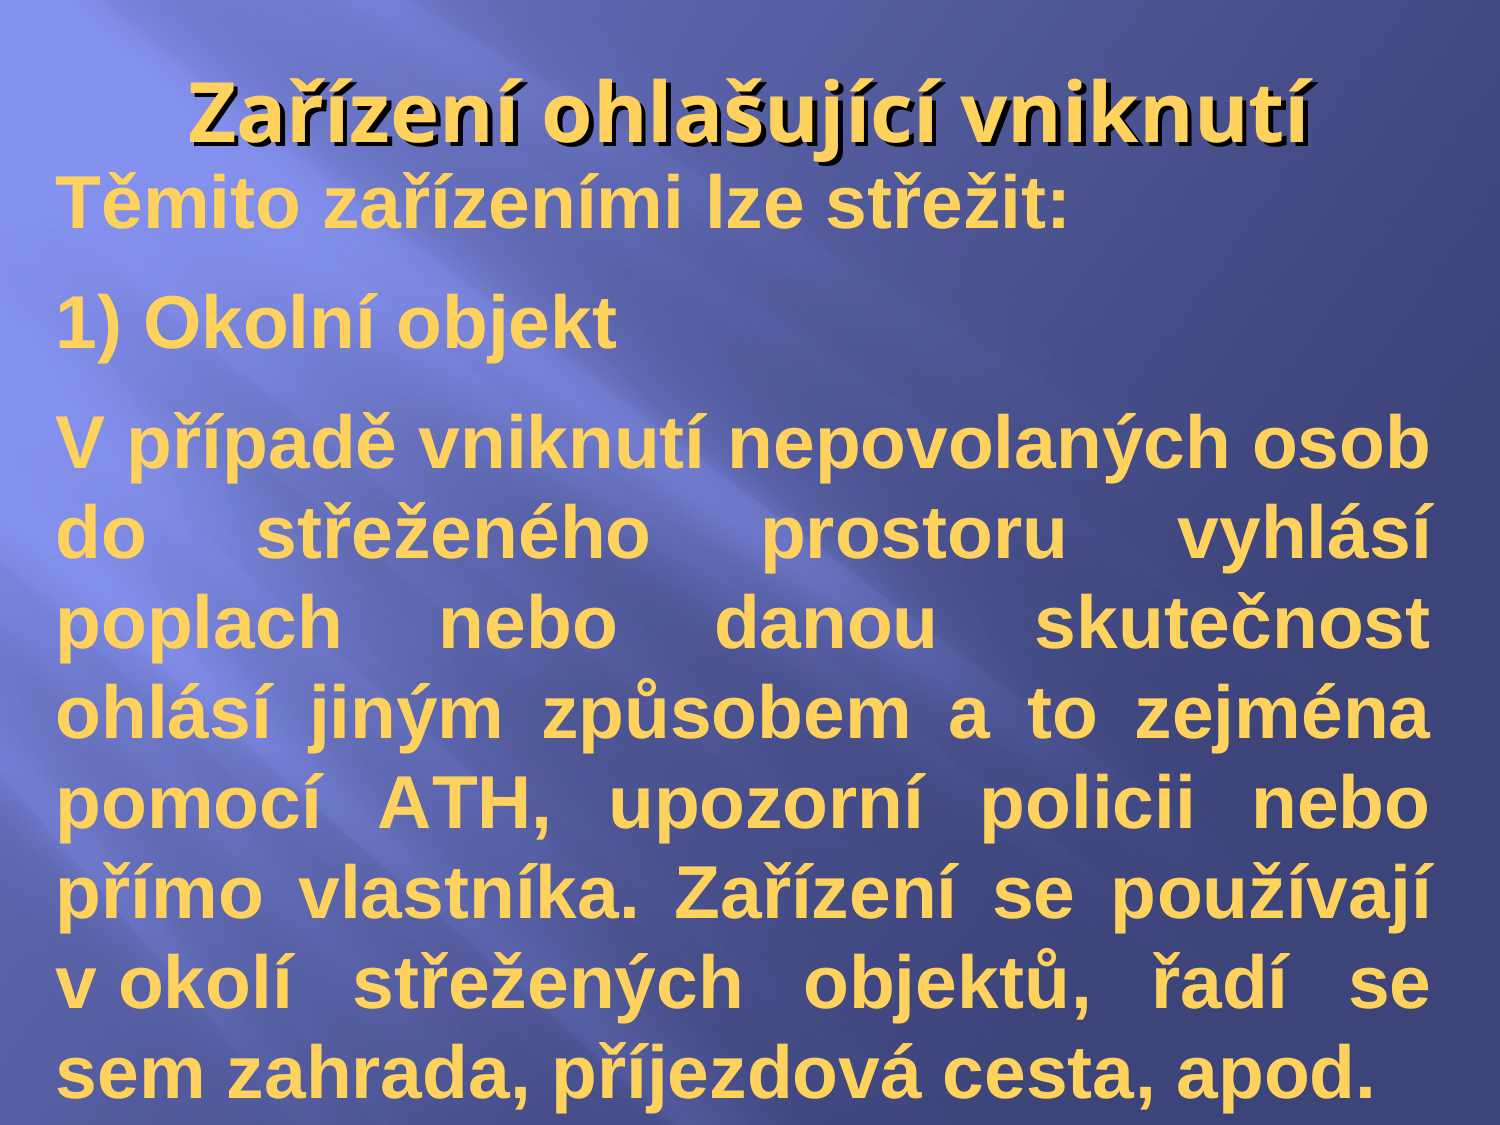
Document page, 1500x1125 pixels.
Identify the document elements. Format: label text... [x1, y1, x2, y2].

picture [0, 0, 1500, 1125]
title Zařízení ohlašující vniknutí [75, 45, 1426, 172]
text_box Těmito zařízeními lze střežit: 1) Okolní objekt V případě vniknutí nepovolaných osob do střeženého prostoru vyhlásí poplach nebo danou skutečnost ohlásí jiným způsobem a to zejména pomocí ATH, upozorní policii nebo přímo vlastníka. Zařízení se používají v okolí střežených objektů, řadí se sem zahrada, příjezdová cesta, apod. [41, 172, 1447, 1094]
